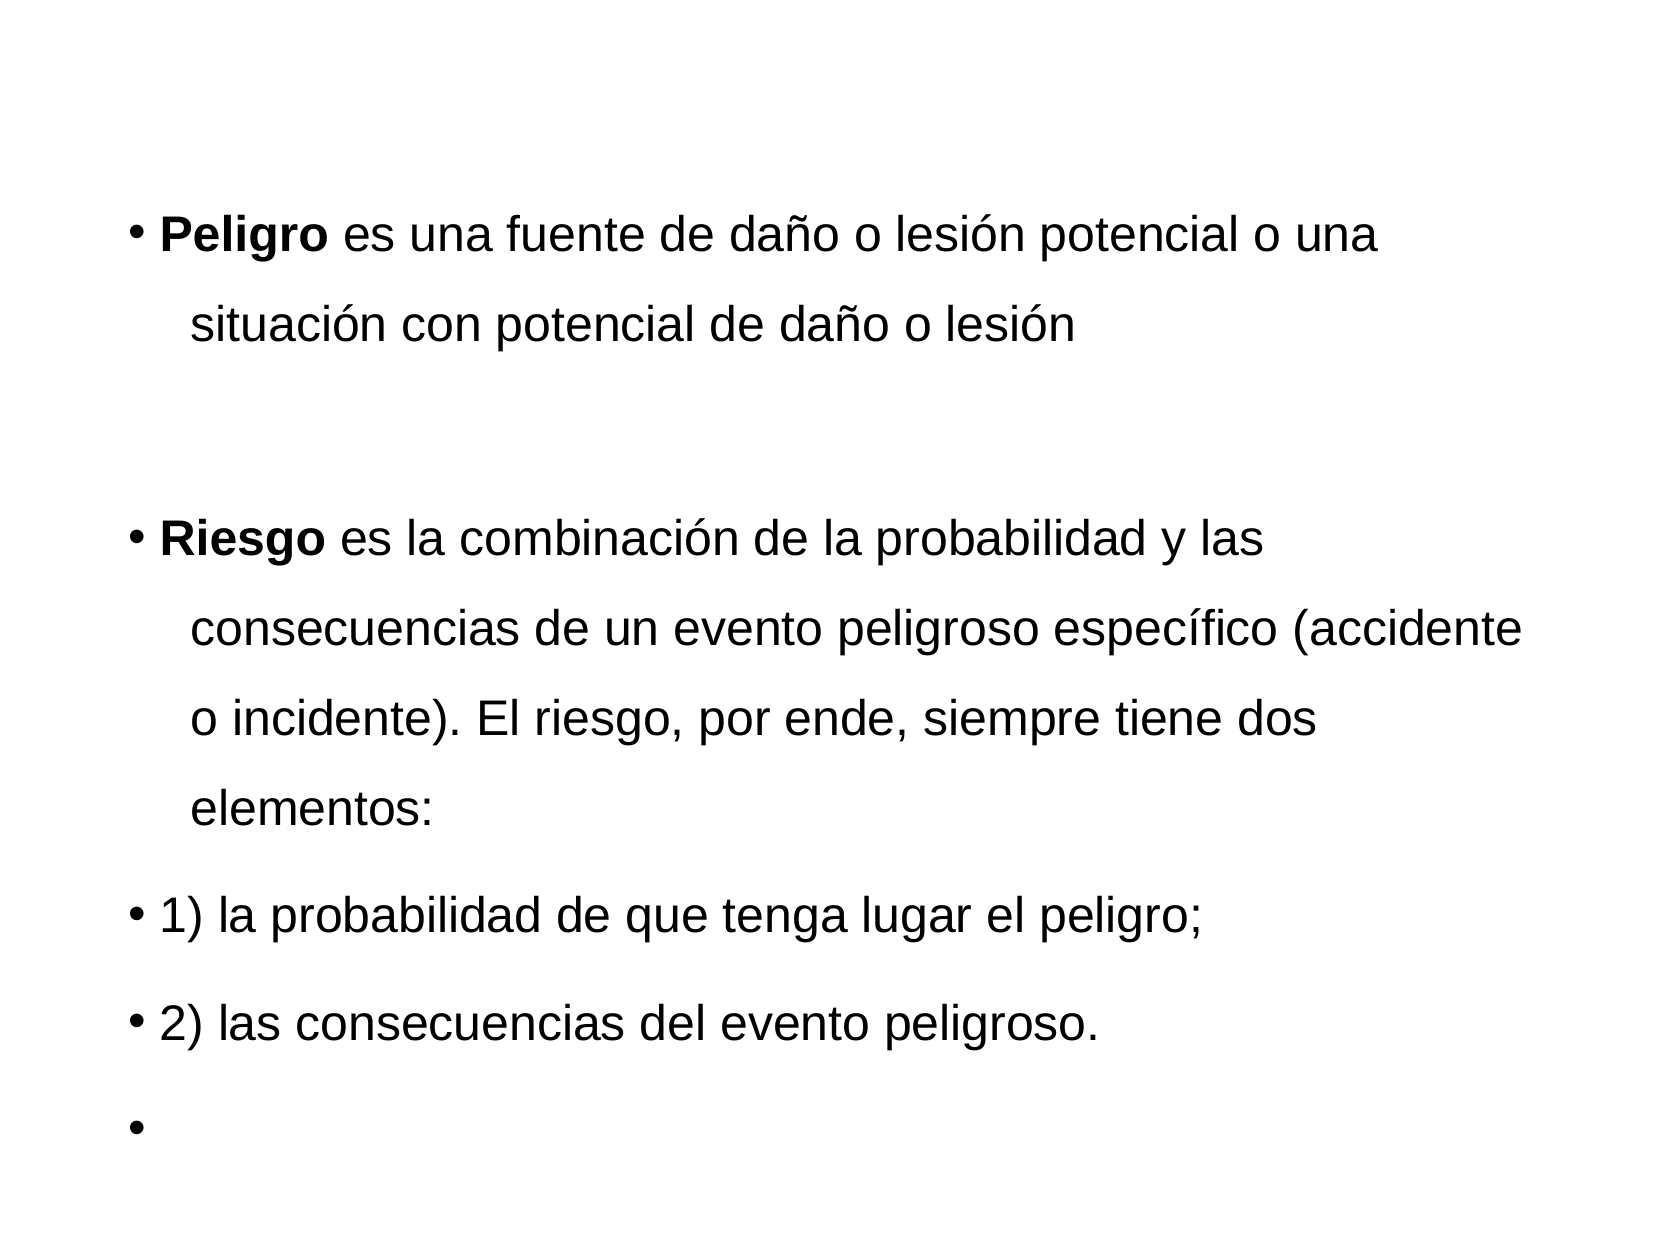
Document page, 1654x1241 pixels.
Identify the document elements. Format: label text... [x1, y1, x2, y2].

list Peligro es una fuente de daño o lesión potencial o una situación con potencial de daño o lesión Riesgo es la combinación de la probabilidad y las consecuencias de un evento peligroso específico (accidente o incidente). El riesgo, por ende, siempre tiene dos elementos: 1) la probabilidad de que tenga lugar el peligro; 2) las consecuencias del evento peligroso. [113, 88, 1540, 1117]
